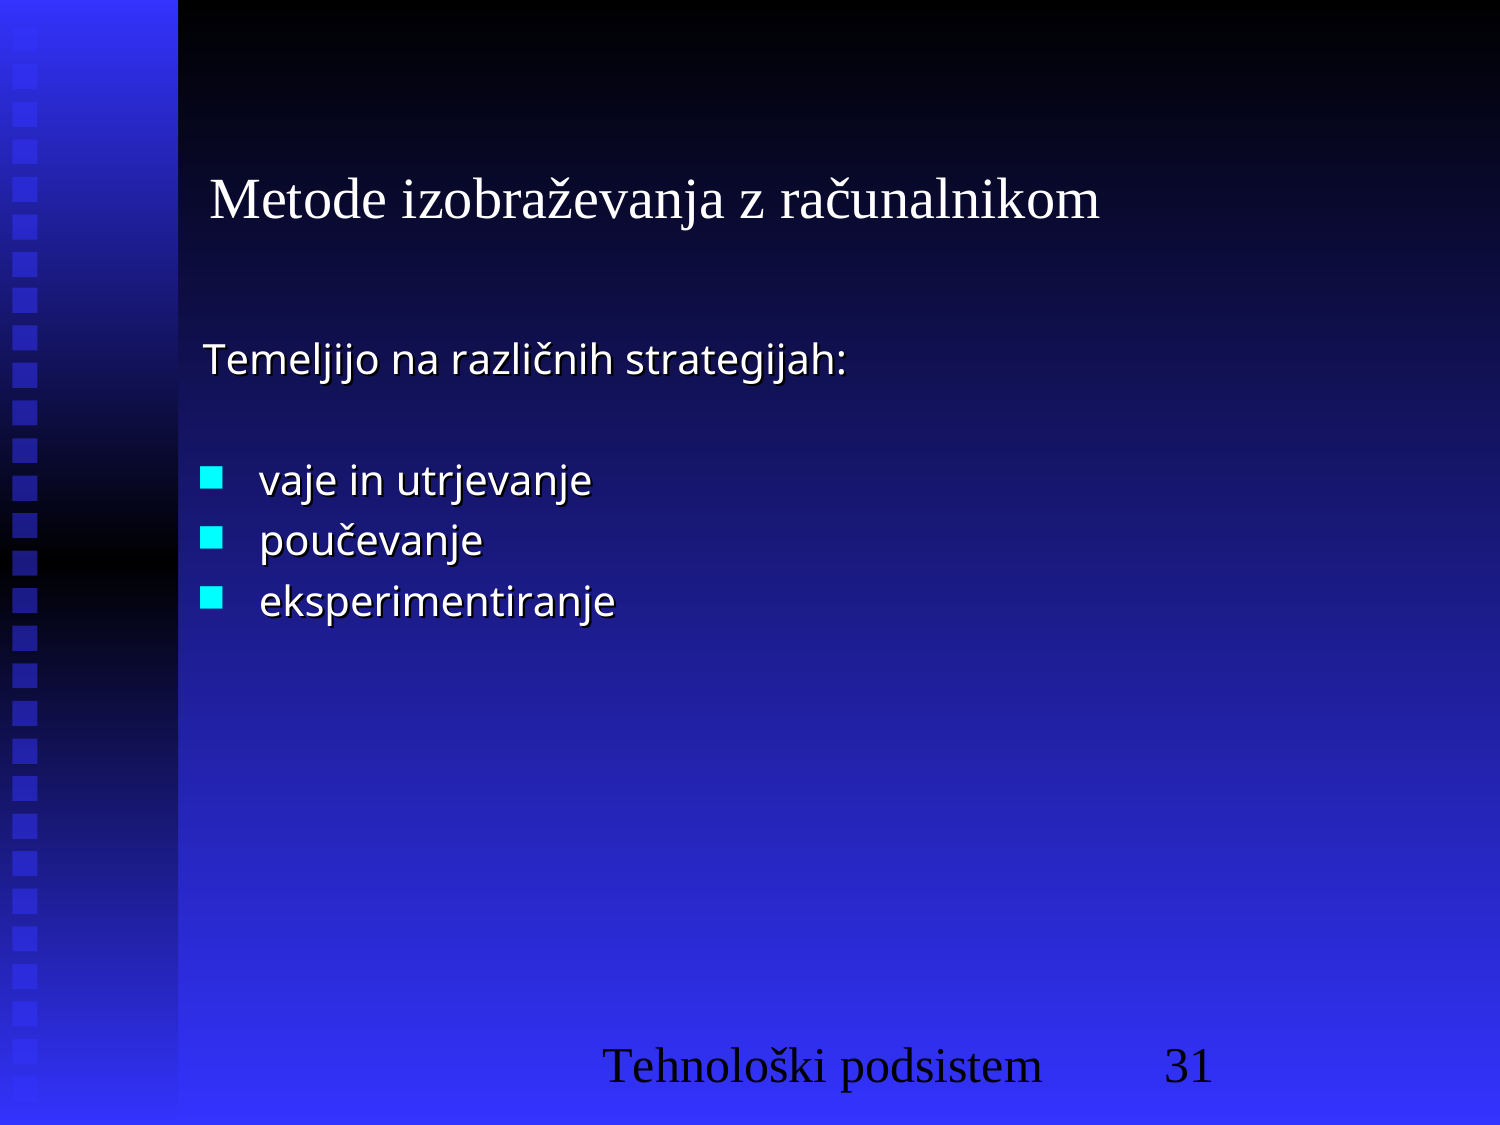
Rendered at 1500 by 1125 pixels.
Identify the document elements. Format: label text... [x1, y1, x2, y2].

list Temeljijo na različnih strategijah: vaje in utrjevanje poučevanje eksperimentiranje [187, 324, 1425, 701]
title Metode izobraževanja z računalnikom [194, 152, 1456, 238]
